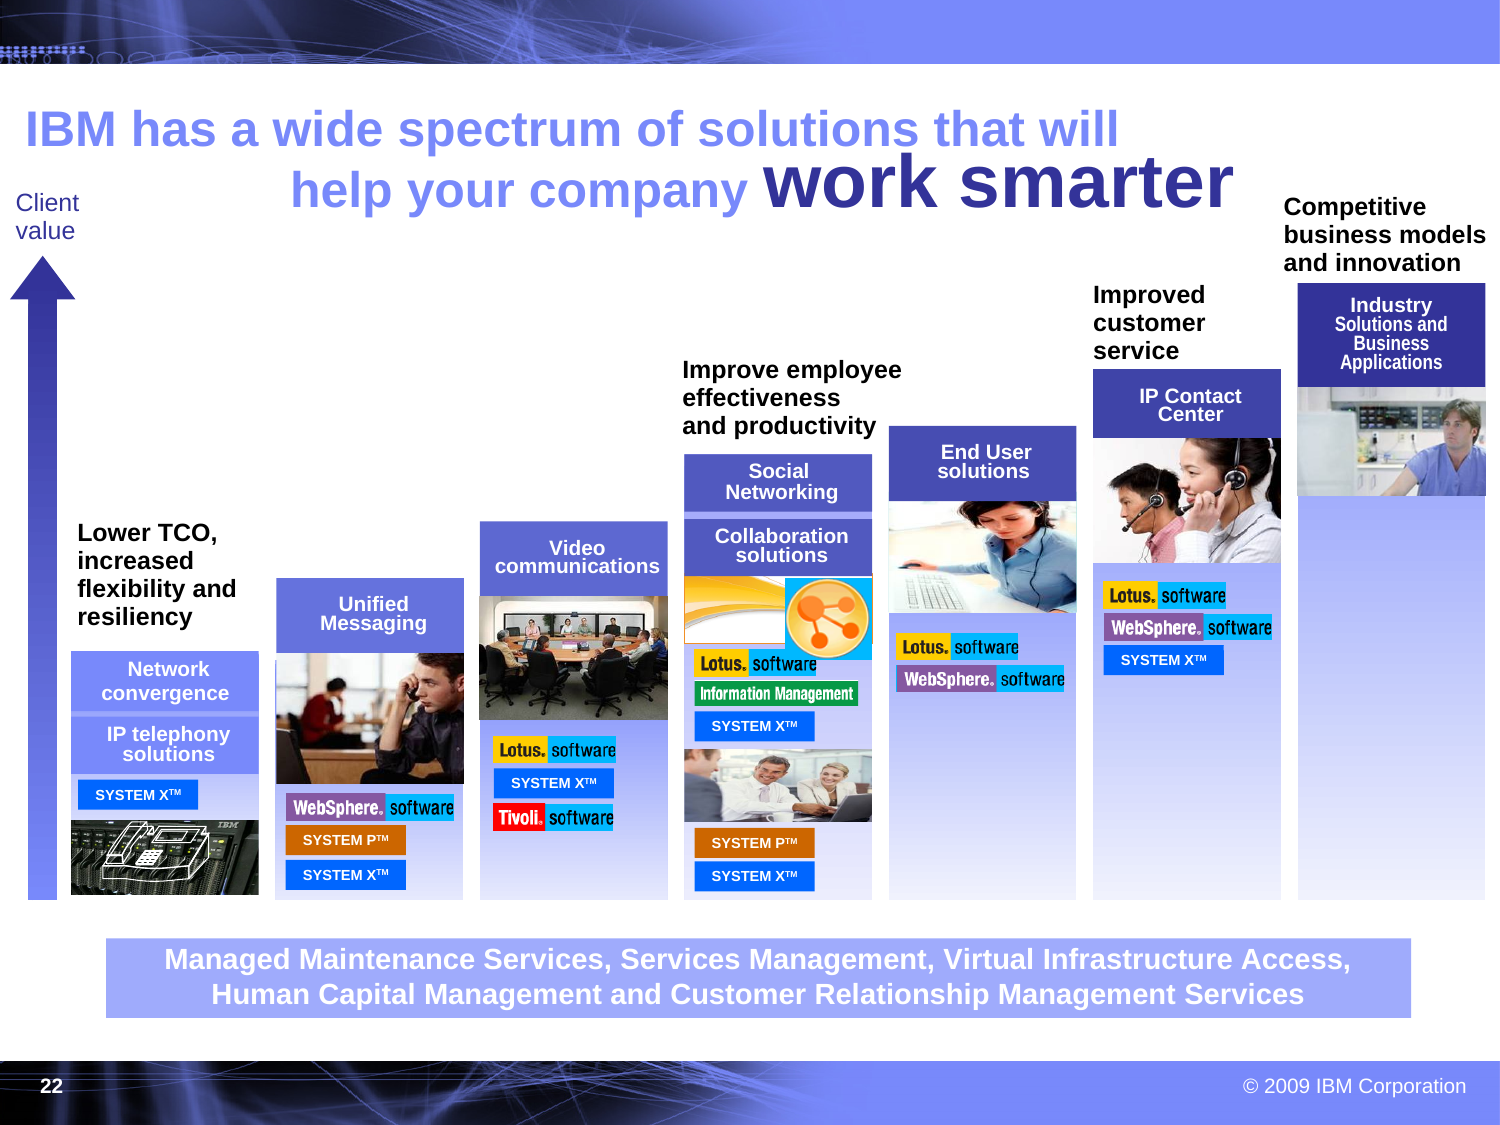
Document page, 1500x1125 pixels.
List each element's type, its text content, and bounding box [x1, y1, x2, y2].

text_box Client value [15, 188, 80, 243]
text_box [71, 712, 259, 716]
text_box SYSTEM PTM [694, 827, 815, 860]
picture [0, 0, 1500, 64]
text_box Video communications [479, 521, 668, 596]
text_box [479, 720, 668, 901]
title IBM has a wide spectrum of solutions that will help your company work smarter [25, 103, 1372, 234]
picture [694, 680, 859, 706]
text_box [275, 659, 464, 901]
picture [684, 749, 872, 822]
picture [1093, 438, 1281, 563]
picture [1103, 581, 1157, 609]
picture [694, 649, 748, 677]
text_box SYSTEM XTM [285, 859, 406, 890]
text_box [888, 613, 1077, 901]
picture [276, 653, 464, 784]
text_box [28, 278, 57, 901]
text_box SYSTEM PTM [285, 825, 406, 856]
text_box [684, 644, 873, 901]
picture [479, 596, 668, 720]
text_box [684, 512, 873, 519]
picture [0, 1061, 1500, 1125]
text_box Competitive business models and innovation [1282, 184, 1500, 284]
text_box IP telephony solutions [71, 716, 259, 774]
picture [493, 736, 547, 763]
text_box Social Networking [684, 454, 873, 512]
text_box Industry Solutions and Business Applications [1297, 284, 1486, 387]
text_box Improved customer service [1093, 272, 1234, 369]
text_box SYSTEM XTM [694, 711, 815, 742]
text_box Collaboration solutions [684, 519, 873, 577]
picture [71, 820, 259, 895]
text_box SYSTEM XTM [694, 861, 815, 892]
text_box SYSTEM XTM [1103, 645, 1224, 676]
text_box SYSTEM XTM [493, 768, 614, 799]
text_box Managed Maintenance Services, Services Management, Virtual Infrastructure Access, Human Capital Management and Customer Relationship Management Services [106, 938, 1412, 1018]
text_box End User solutions [888, 425, 1077, 502]
picture [493, 803, 544, 831]
picture [285, 793, 385, 821]
text_box IP Contact Center [1093, 369, 1281, 438]
text_box Network convergence [71, 653, 259, 712]
picture [1297, 387, 1486, 496]
text_box Unified Messaging [276, 578, 464, 653]
text_box Lower TCO, increased flexibility and resiliency [77, 511, 298, 646]
picture [898, 665, 996, 692]
text_box Improve employee effectiveness and productivity [682, 347, 924, 453]
picture [685, 577, 869, 658]
text_box [1297, 496, 1486, 901]
text_box [71, 774, 259, 820]
text_box [1093, 563, 1281, 901]
picture [1103, 613, 1203, 641]
picture [888, 502, 1077, 613]
picture [896, 633, 950, 660]
text_box SYSTEM XTM [78, 779, 199, 810]
